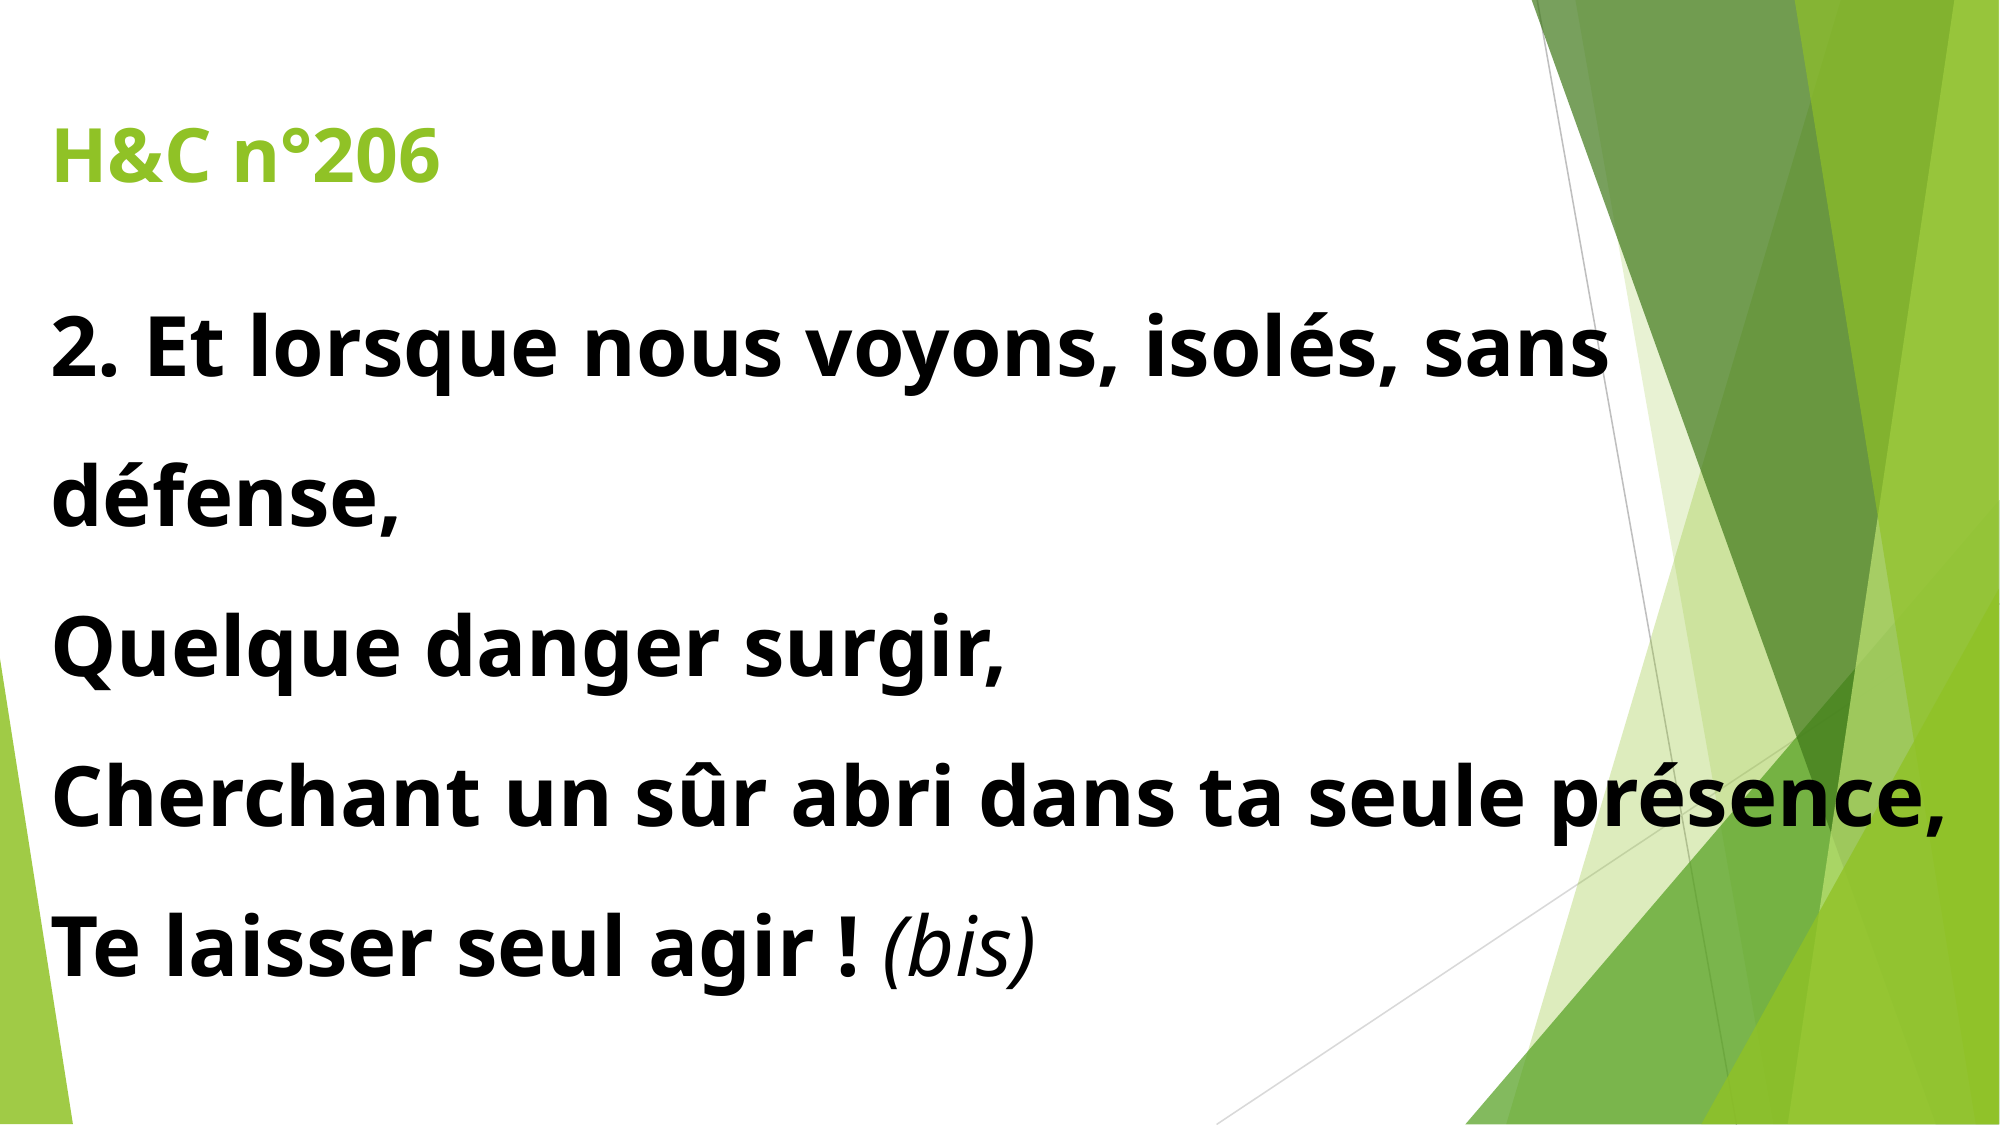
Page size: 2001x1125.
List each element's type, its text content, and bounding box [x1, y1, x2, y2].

text_box H&C n°206 [35, 99, 1522, 236]
text_box 2. Et lorsque nous voyons, isolés, sans défense, Quelque danger surgir, Cherchant un sûr abri dans ta seule présence, Te laisser seul agir ! (bis) [35, 236, 1985, 1060]
